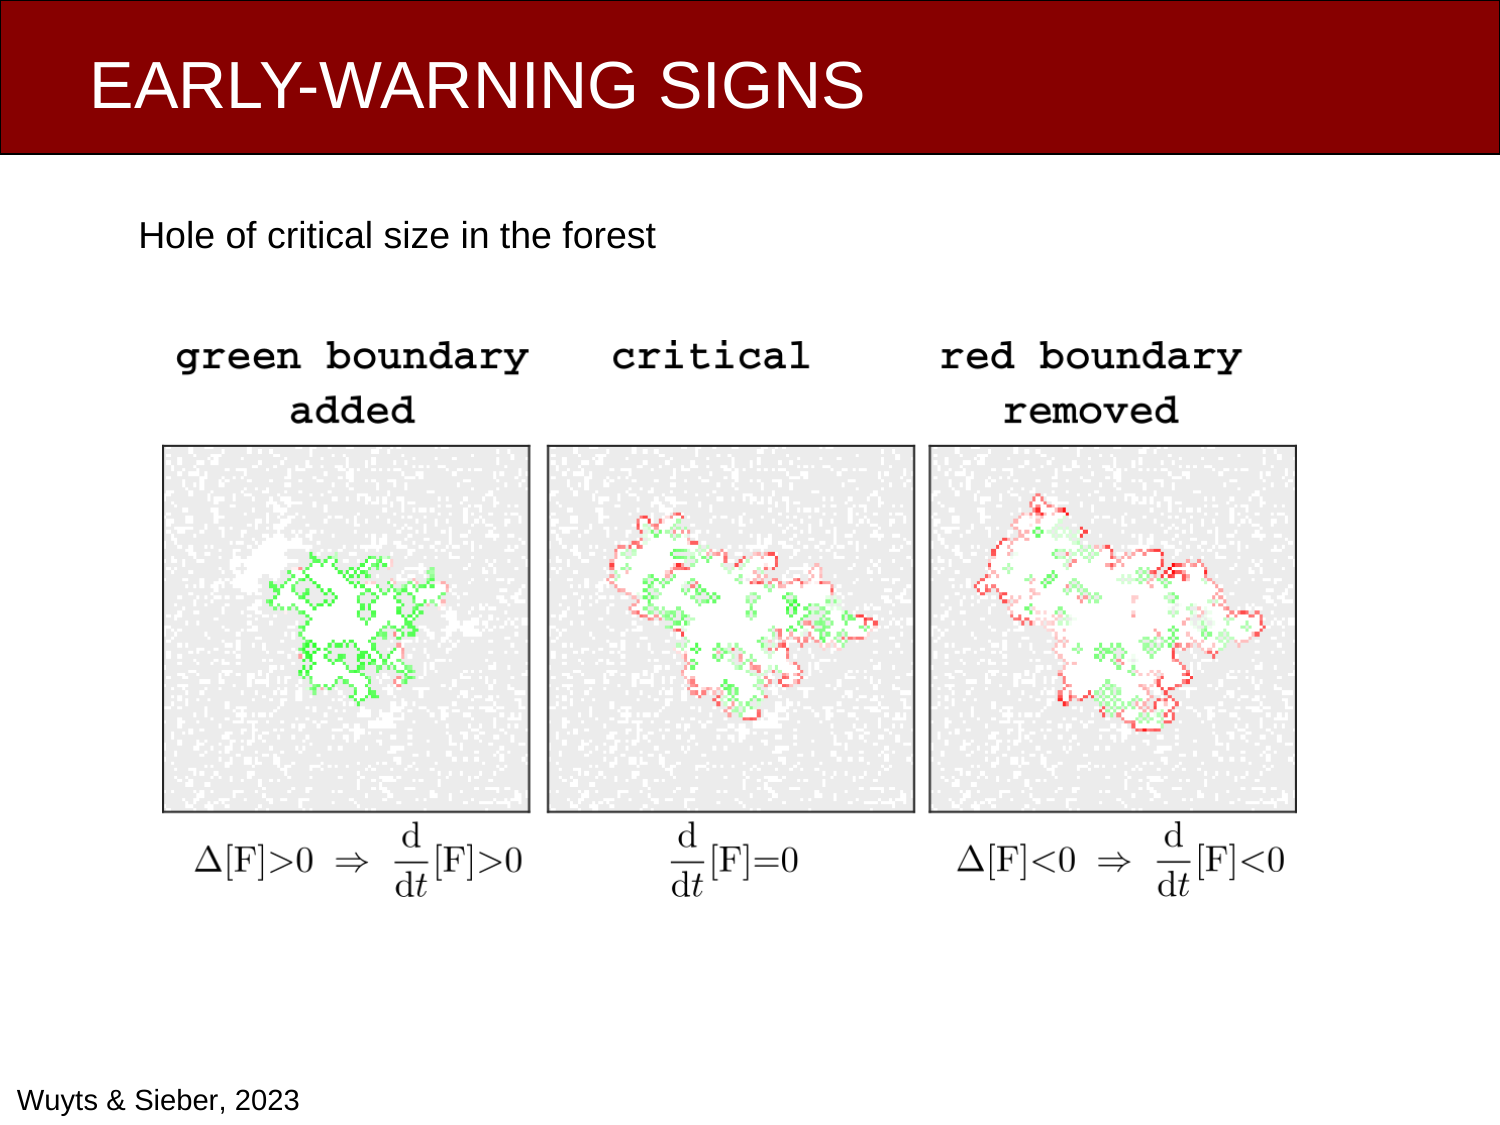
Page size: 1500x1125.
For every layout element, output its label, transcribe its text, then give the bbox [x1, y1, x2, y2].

picture [162, 340, 1297, 897]
text_box Hole of critical size in the forest [123, 203, 771, 264]
title EARLY-WARNING SIGNS [74, 3, 1425, 160]
text_box Wuyts & Sieber, 2023 [2, 1038, 442, 1125]
text_box [0, 0, 1500, 154]
